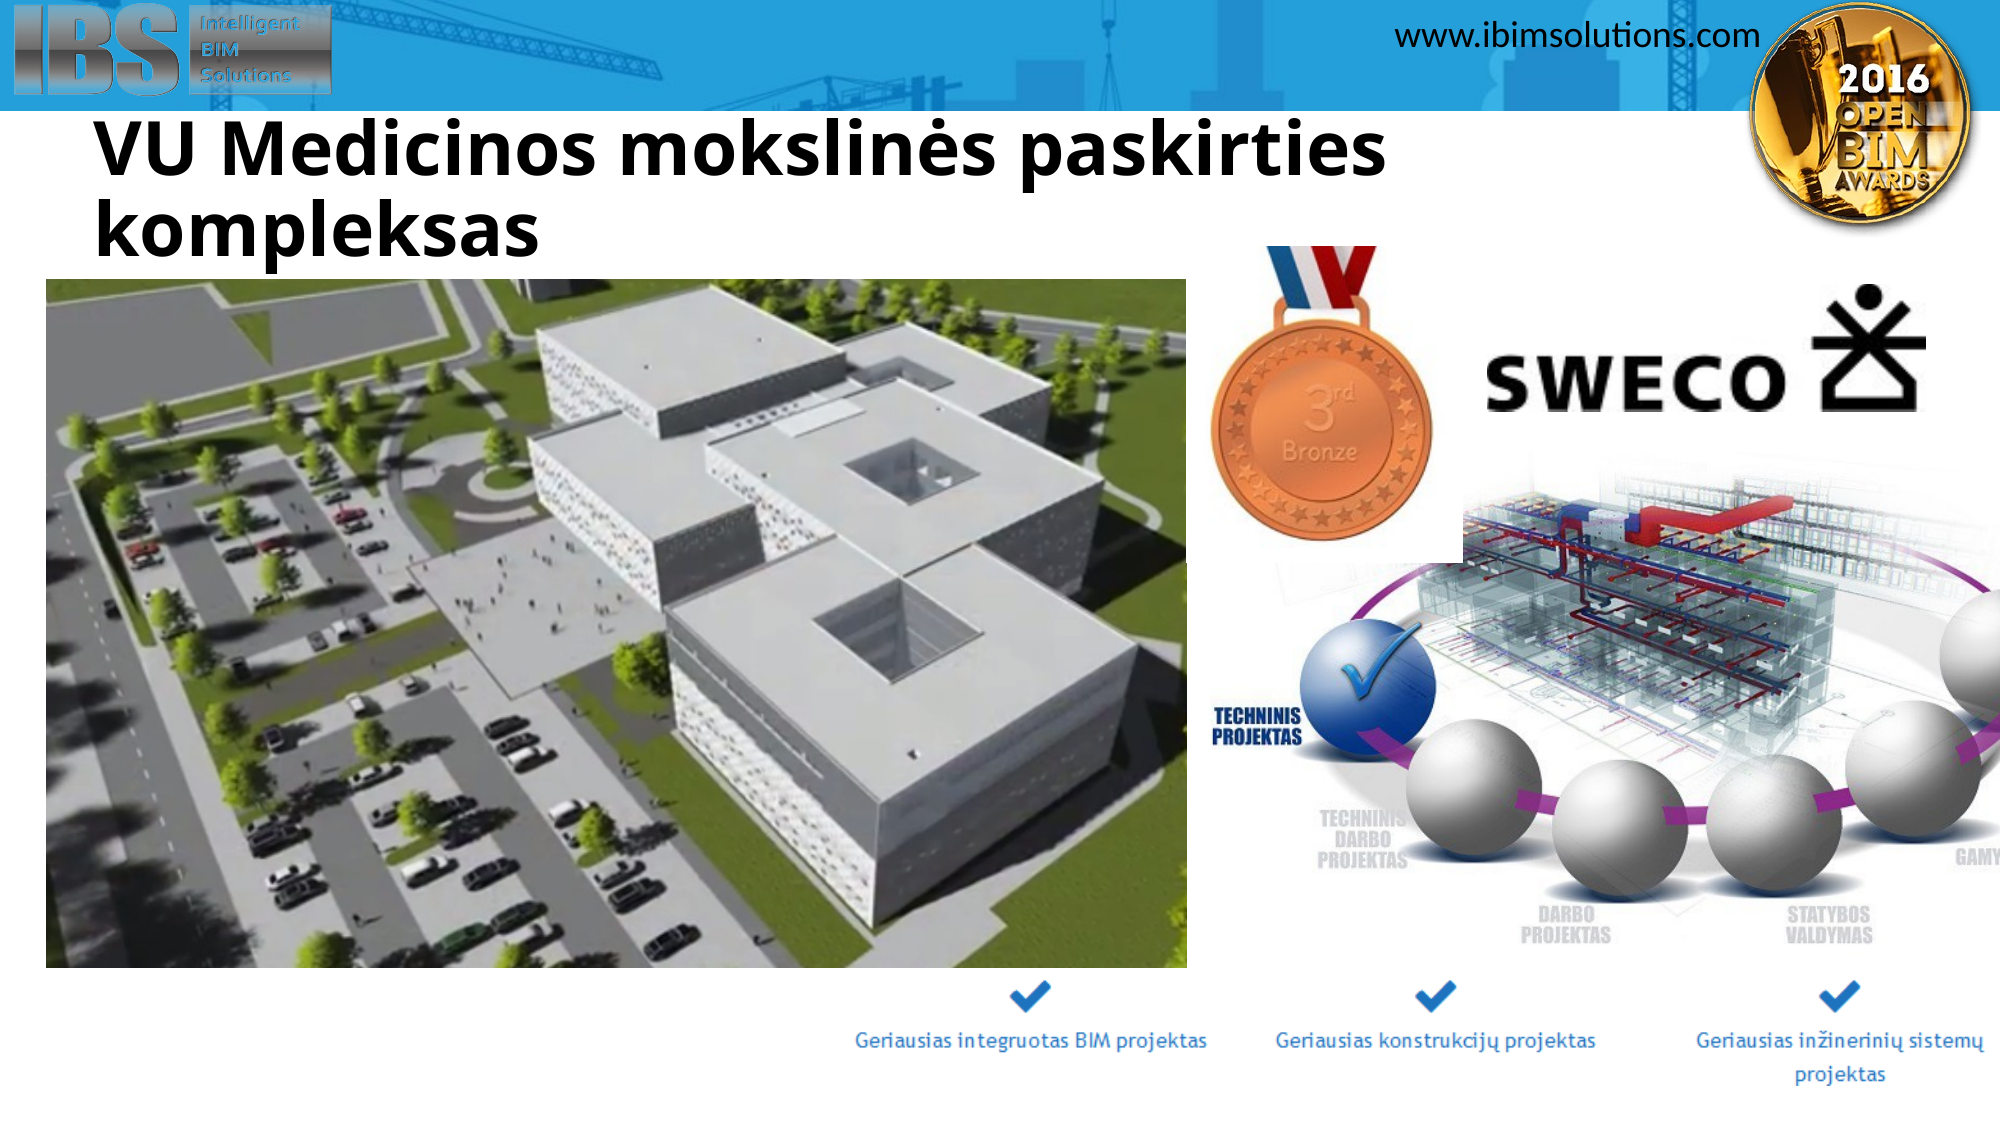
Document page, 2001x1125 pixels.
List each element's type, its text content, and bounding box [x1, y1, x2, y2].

picture [0, 0, 1668, 111]
picture [46, 246, 2000, 1086]
picture [1671, 0, 2000, 238]
text_box www.ibimsolutions.com [1379, 2, 1796, 66]
title VU Medicinos mokslinės paskirties kompleksas [78, 111, 1804, 301]
